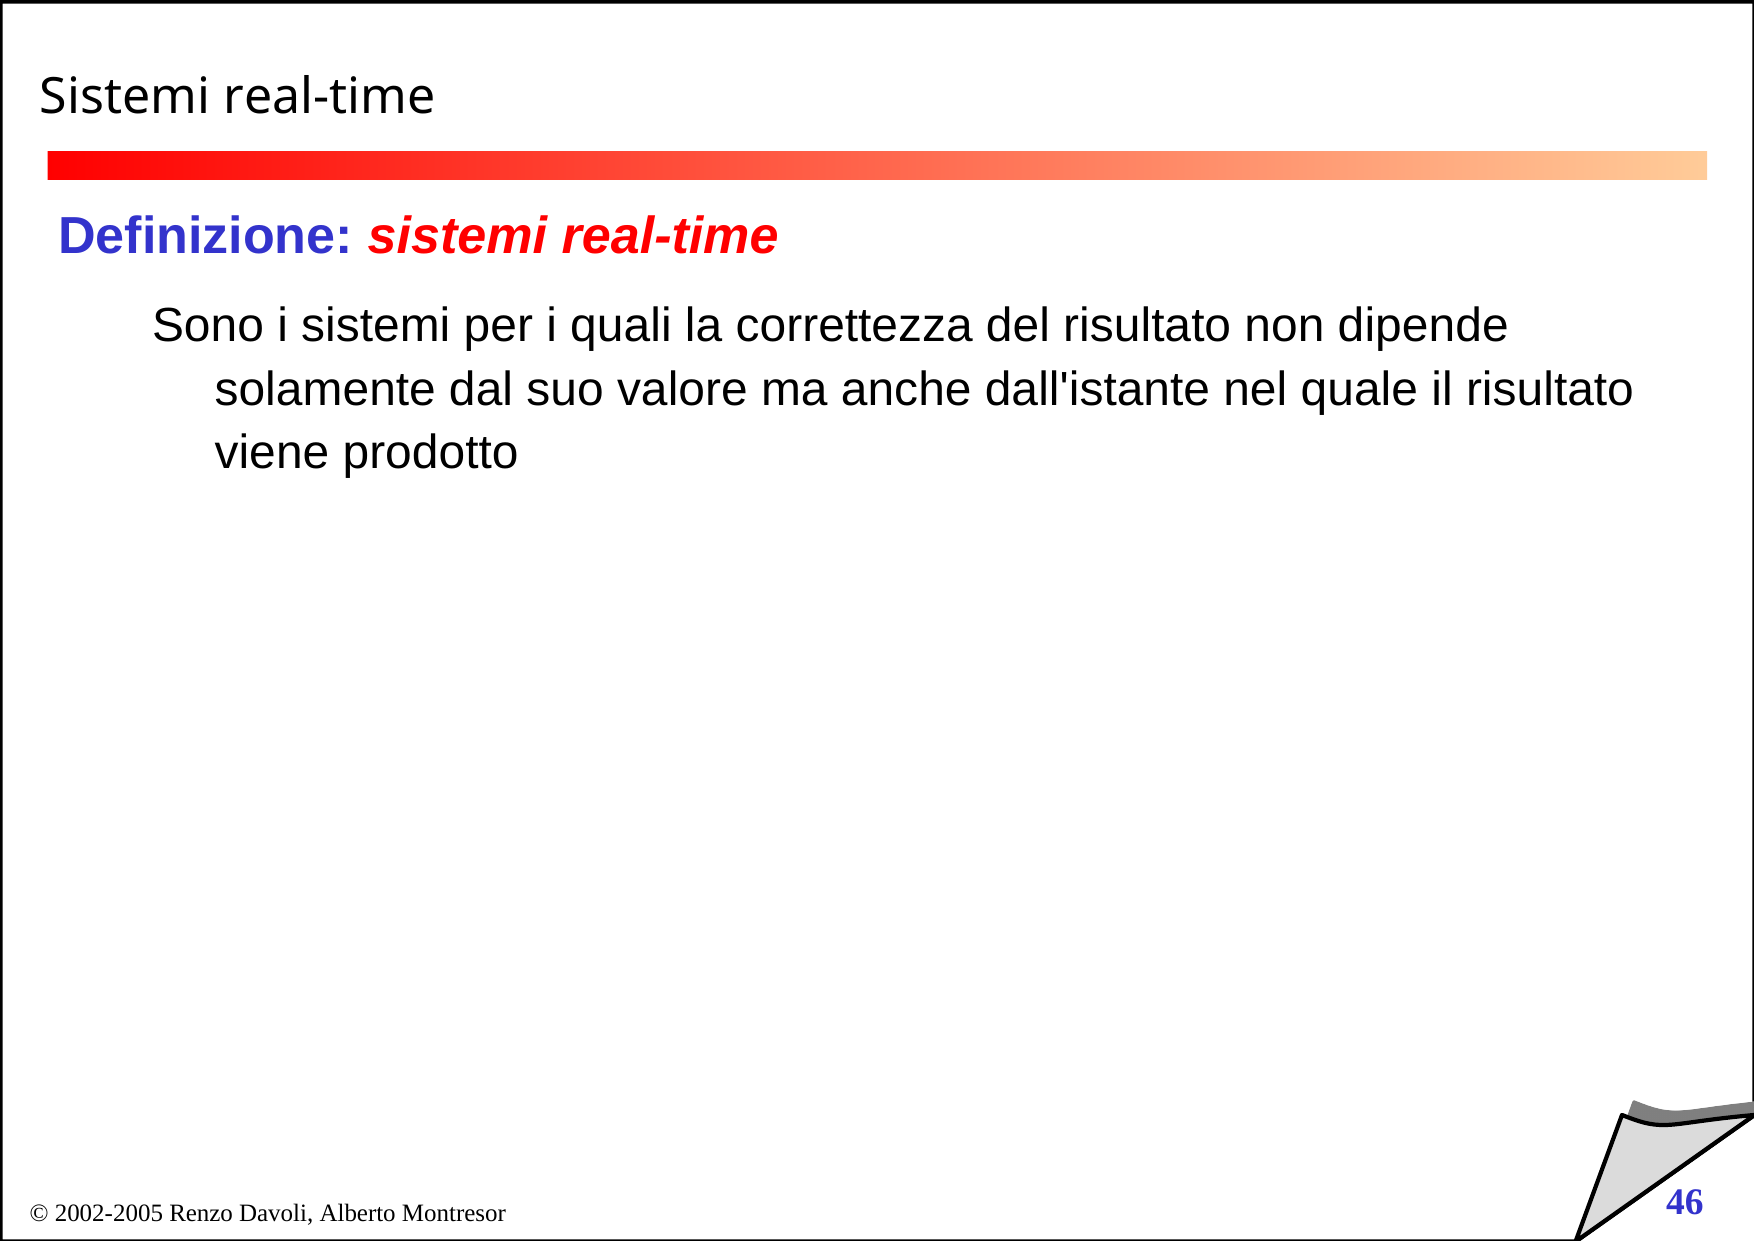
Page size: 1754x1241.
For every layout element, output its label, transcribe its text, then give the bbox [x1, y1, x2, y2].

title Sistemi real-time [40, 49, 1713, 144]
list Definizione: sistemi real-time Sono i sistemi per i quali la correttezza del risultato non dipende solamente dal suo valore ma anche dall'istante nel quale il risultato viene prodotto [58, 206, 1696, 815]
